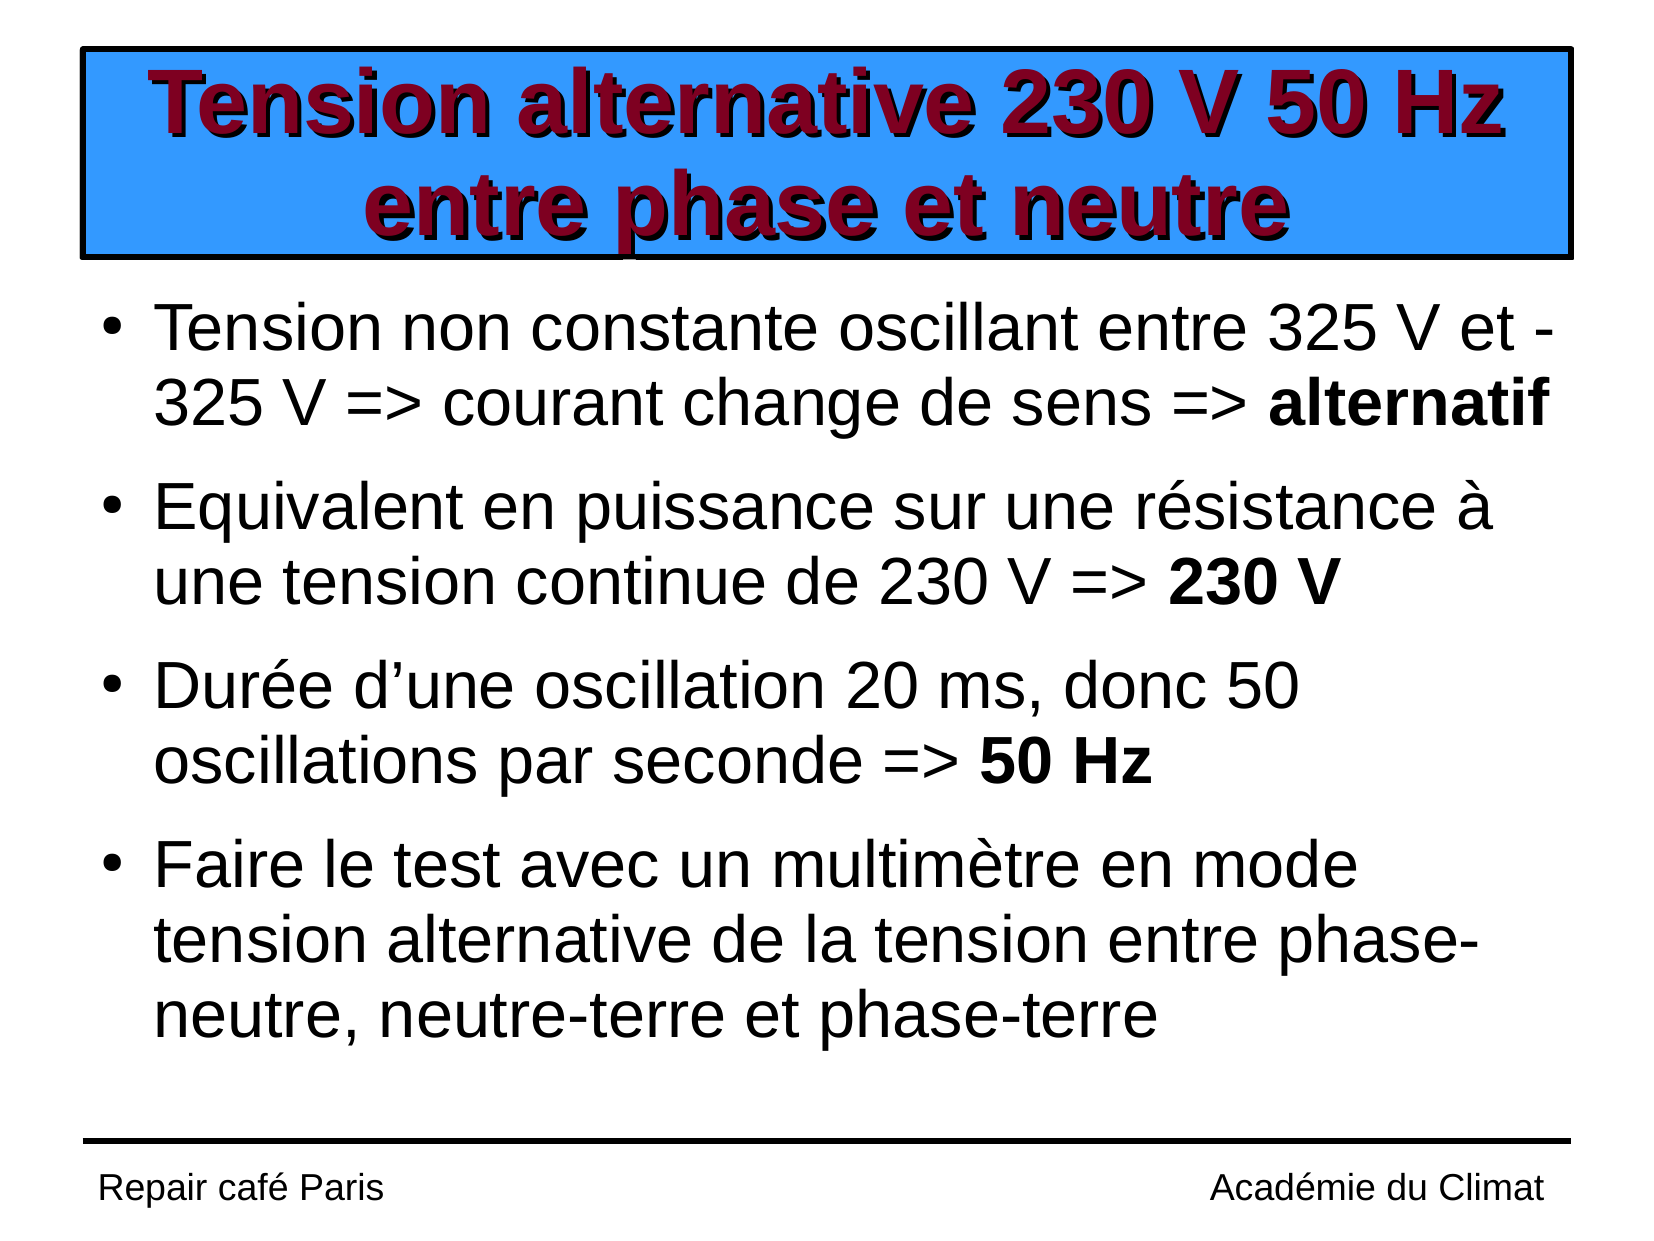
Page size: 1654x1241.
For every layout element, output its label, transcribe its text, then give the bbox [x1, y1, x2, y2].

list Tension non constante oscillant entre 325 V et -325 V => courant change de sens => alternatif Equivalent en puissance sur une résistance à une tension continue de 230 V => 230 V Durée d’une oscillation 20 ms, donc 50 oscillations par seconde => 50 Hz Faire le test avec un multimètre en mode tension alternative de la tension entre phase-neutre, neutre-terre et phase-terre [82, 290, 1571, 1052]
title Tension alternative 230 V 50 Hz entre phase et neutre [82, 49, 1571, 257]
text_box Repair café Paris Académie du Climat [82, 1158, 1571, 1216]
